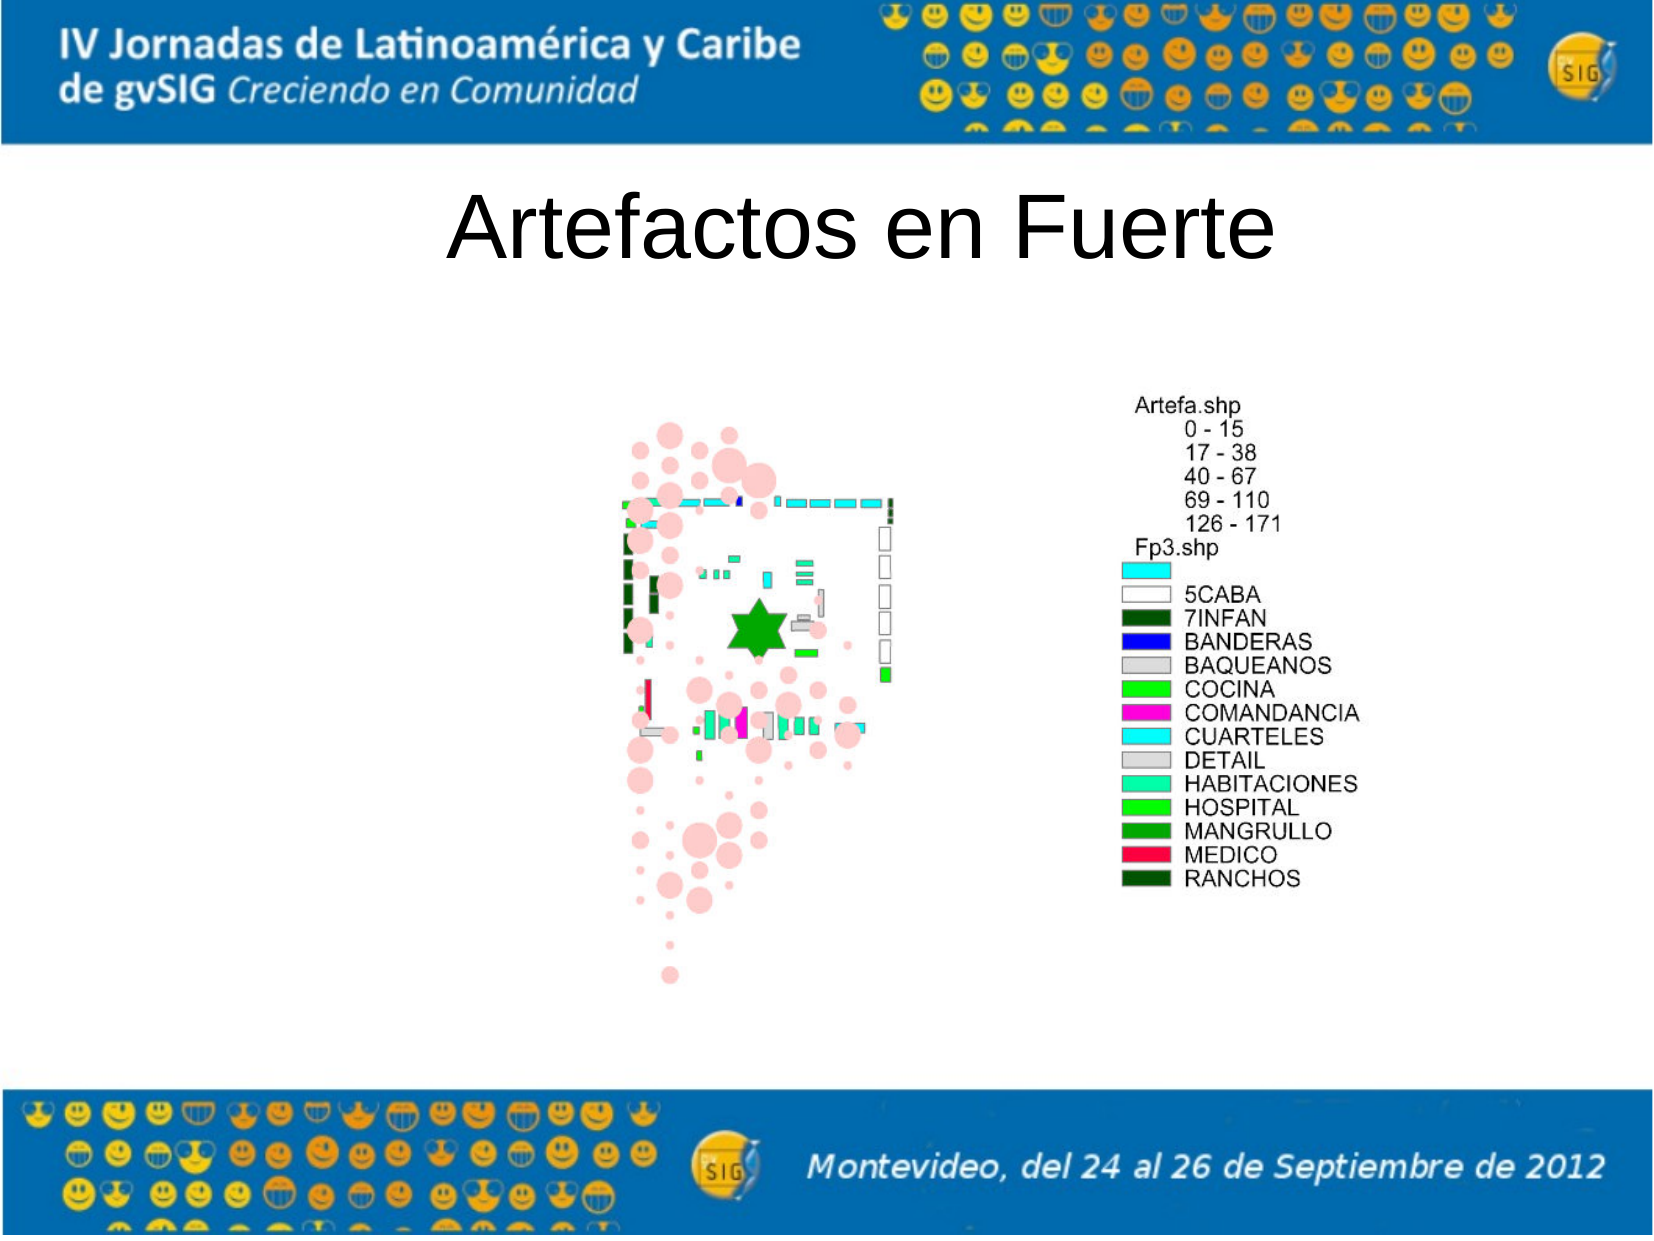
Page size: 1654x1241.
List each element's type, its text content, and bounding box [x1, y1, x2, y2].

picture [0, 0, 1653, 1235]
title Artefactos en Fuerte [118, 123, 1607, 331]
